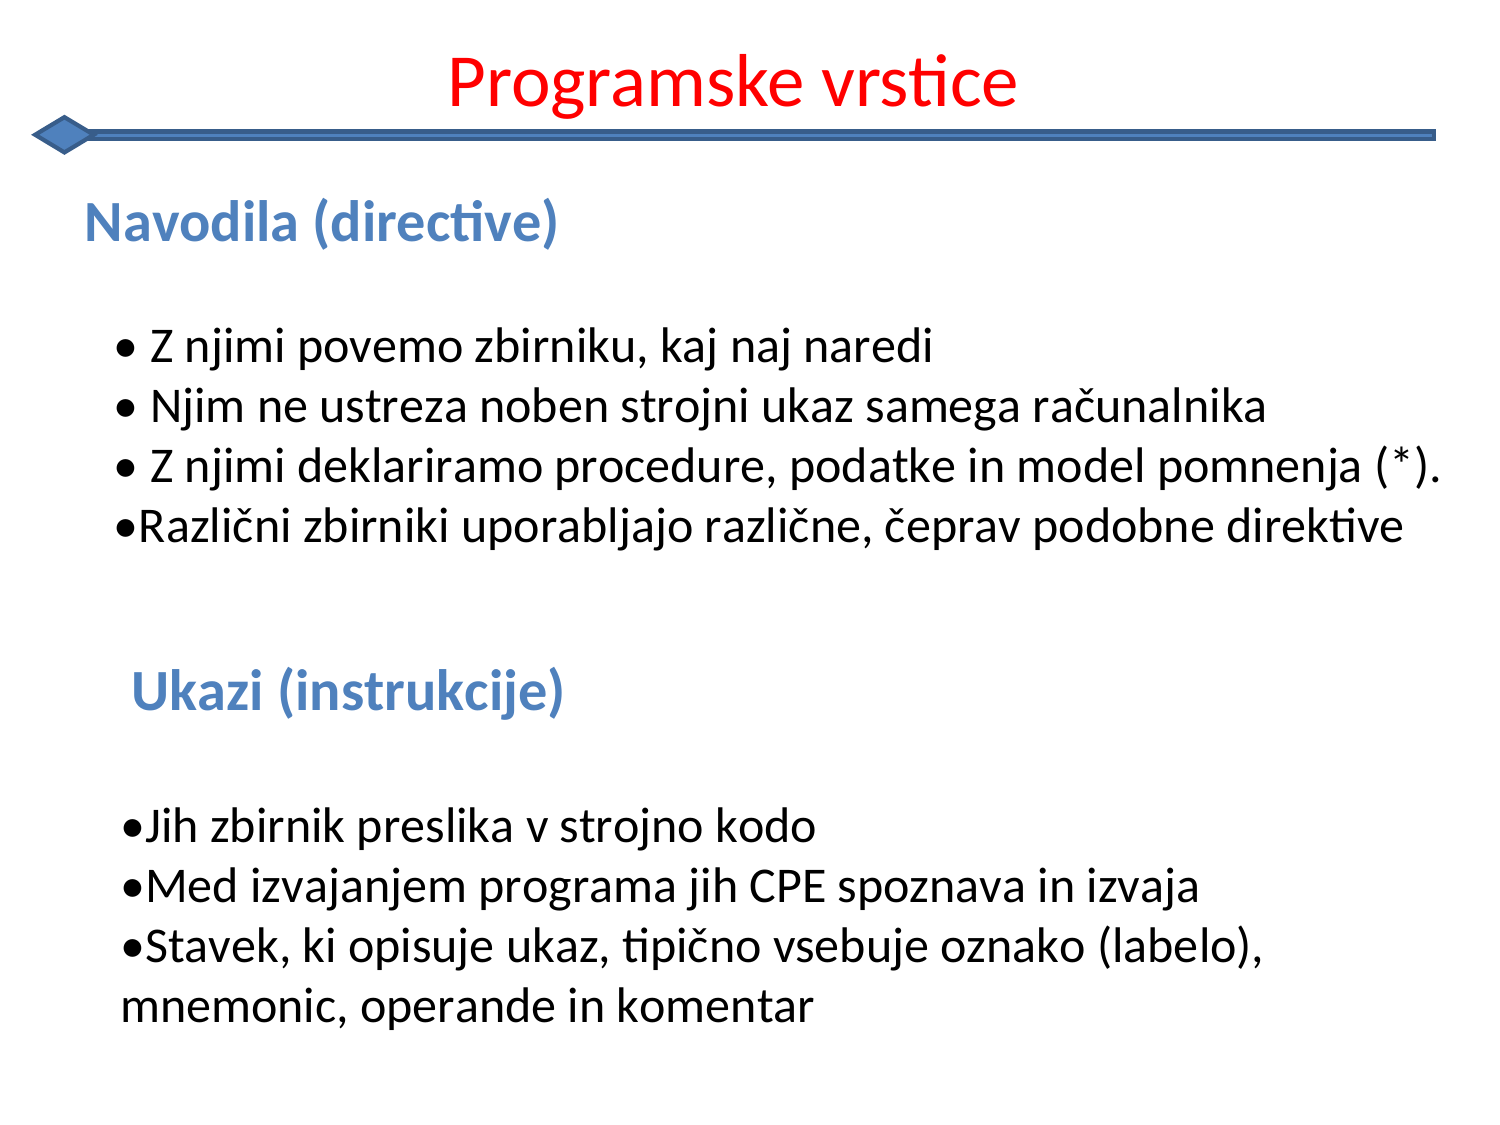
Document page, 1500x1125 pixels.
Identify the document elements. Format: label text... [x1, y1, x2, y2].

title Programske vrstice [58, 0, 1409, 153]
text_box Ukazi (instrukcije) [117, 644, 797, 730]
text_box • Z njimi povemo zbirniku, kaj naj naredi • Njim ne ustreza noben strojni ukaz samega računalnika • Z njimi deklariramo procedure, podatke in model pomnenja (*). •Različni zbirniki uporabljajo različne, čeprav podobne direktive [70, 304, 1500, 561]
text_box •Jih zbirnik preslika v strojno kodo •Med izvajanjem programa jih CPE spoznava in izvaja •Stavek, ki opisuje ukaz, tipično vsebuje oznako (labelo), mnemonic, operande in komentar [105, 785, 1454, 1041]
text_box Navodila (directive) [70, 175, 750, 262]
